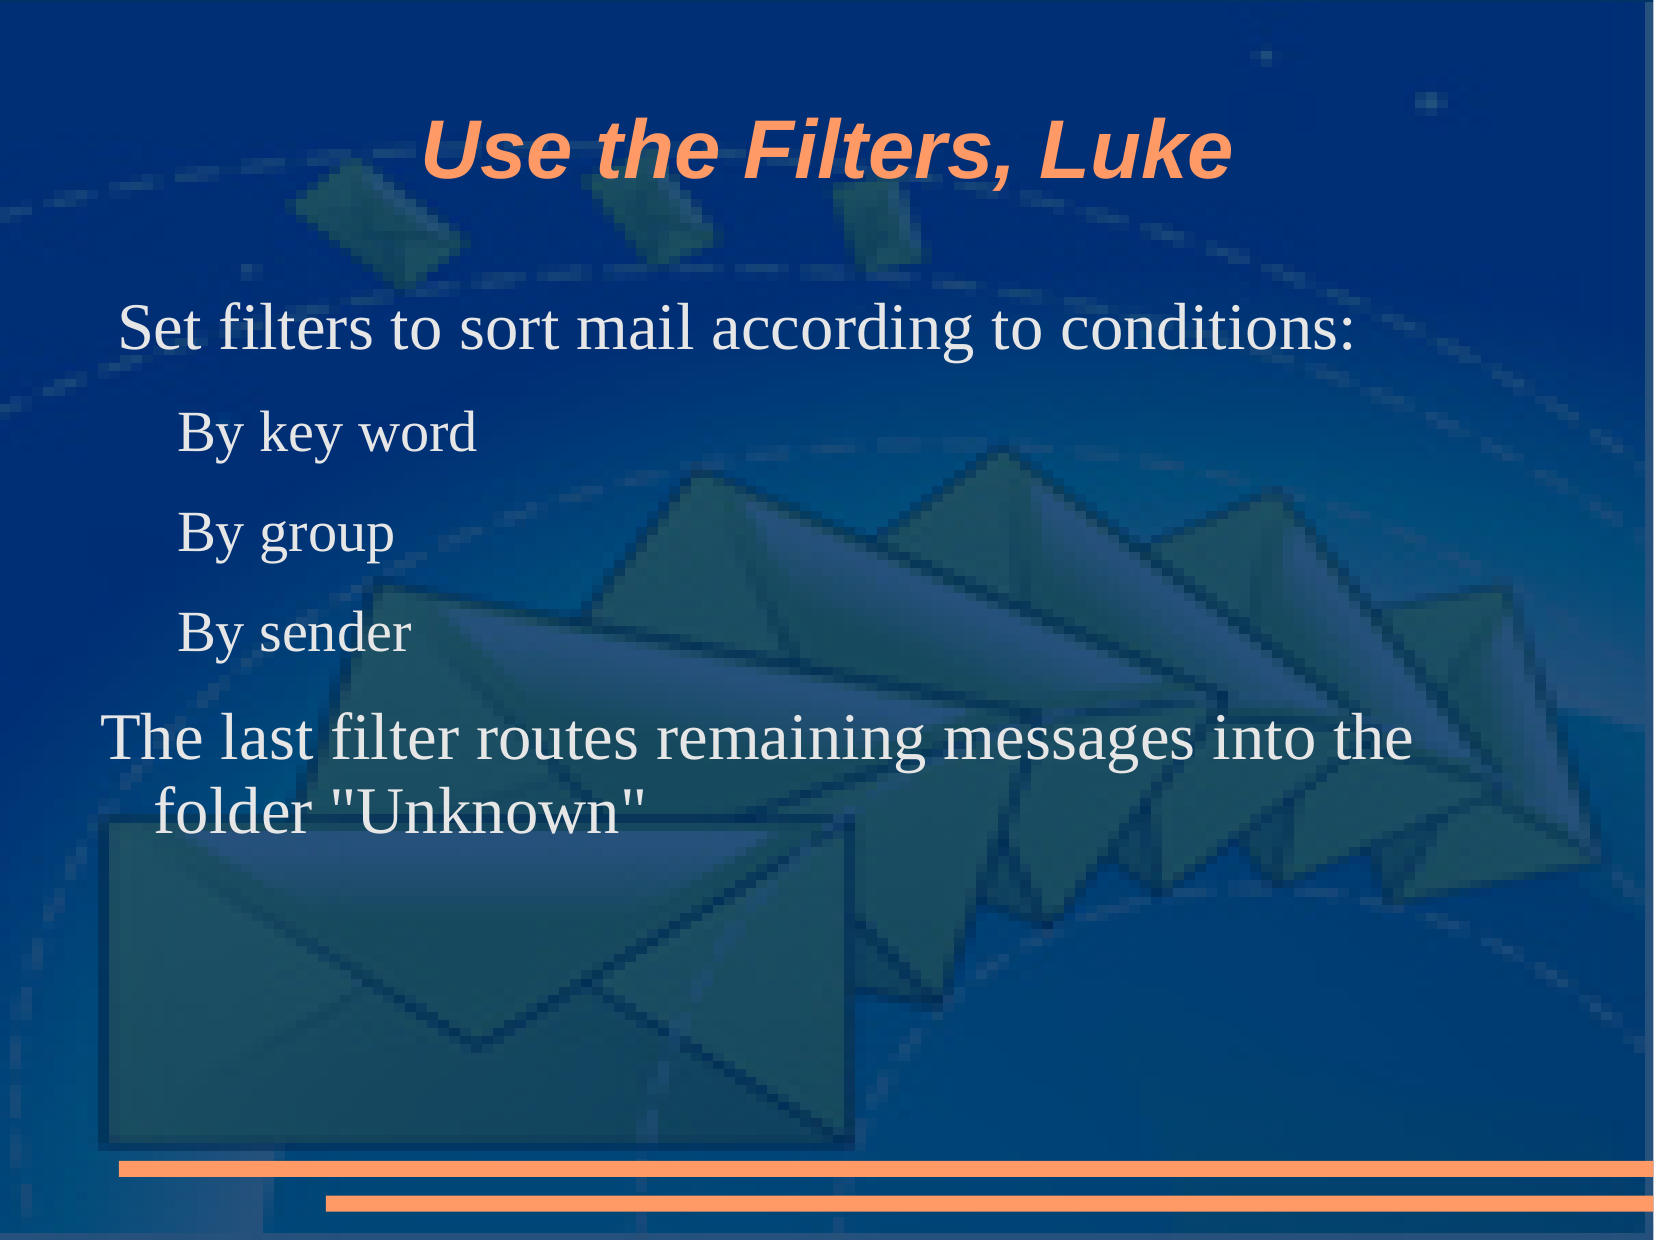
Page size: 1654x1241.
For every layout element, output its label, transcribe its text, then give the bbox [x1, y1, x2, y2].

title Use the Filters, Luke [121, 46, 1534, 254]
list Set filters to sort mail according to conditions: By key word By group By sender The last filter routes remaining messages into the folder "Unknown" [82, 290, 1571, 1094]
